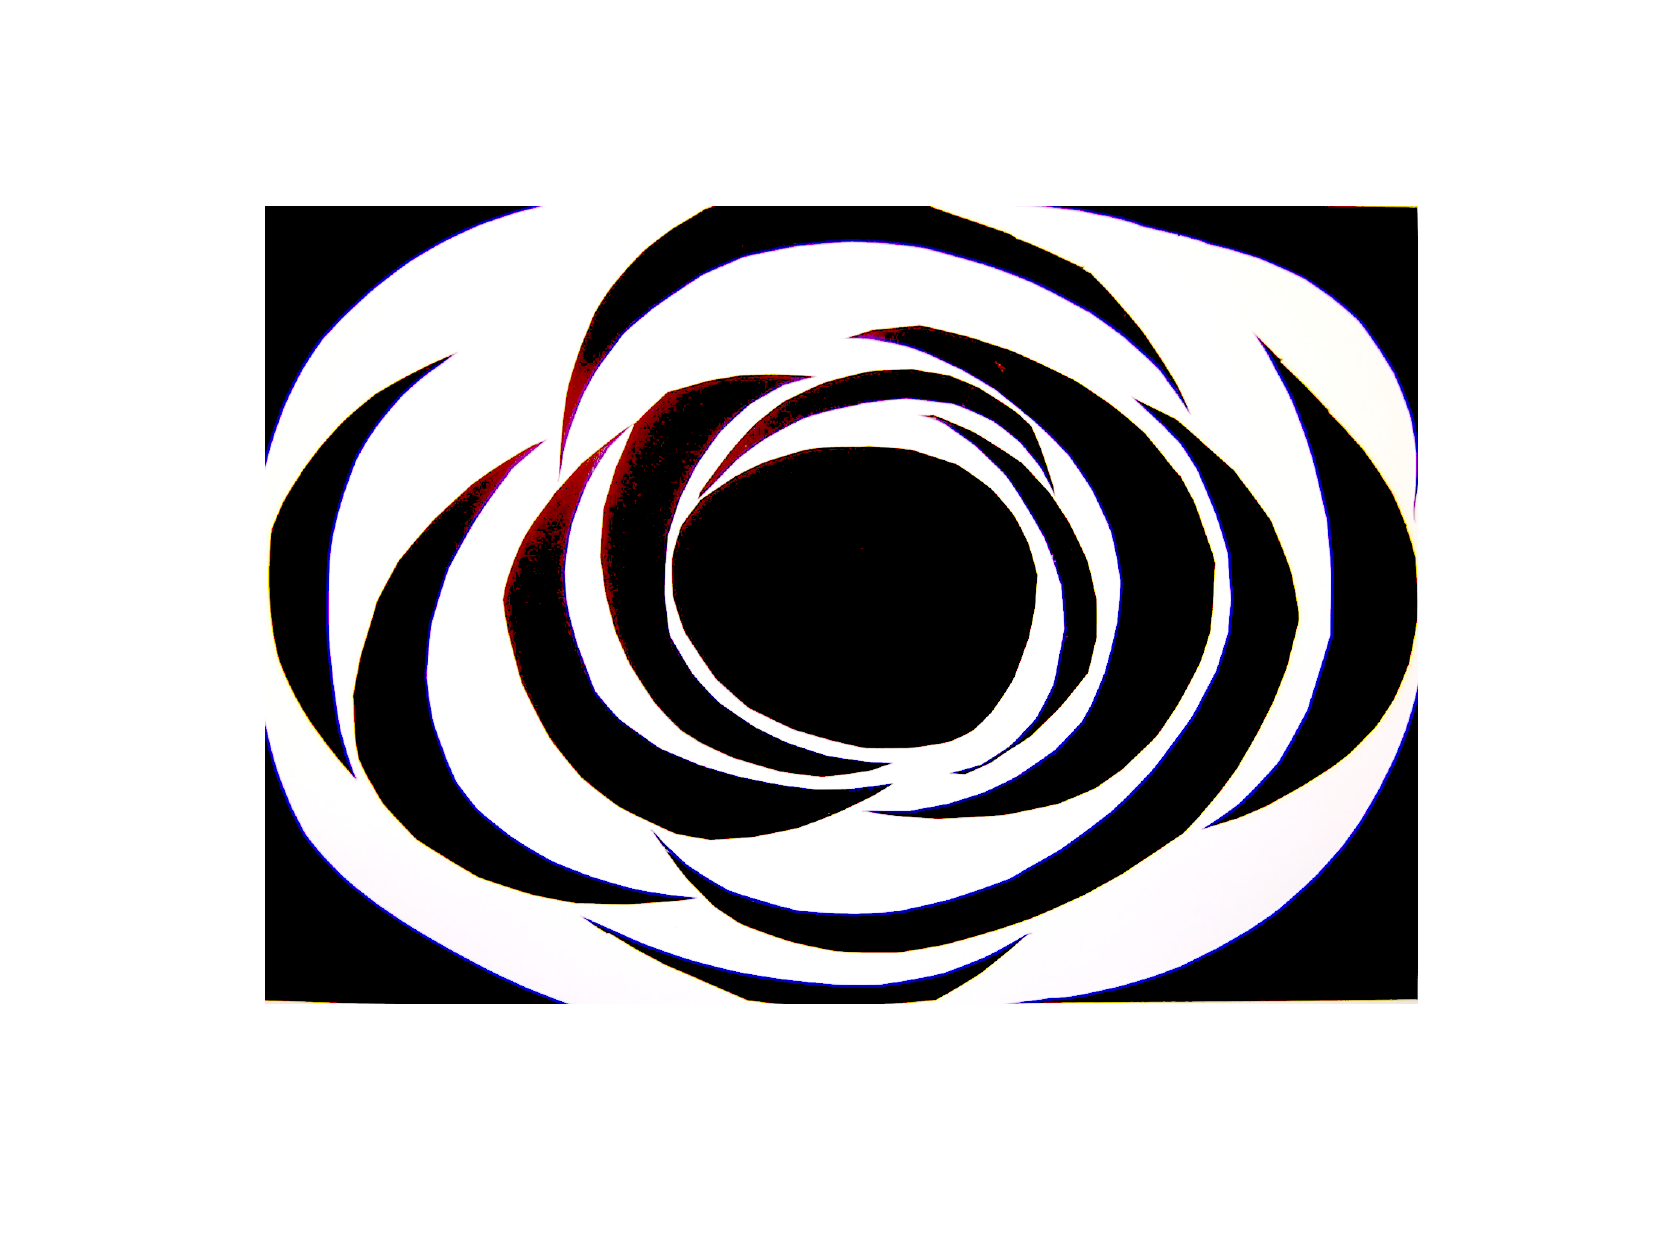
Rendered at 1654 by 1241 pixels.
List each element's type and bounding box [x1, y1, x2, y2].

picture [265, 206, 1418, 1004]
